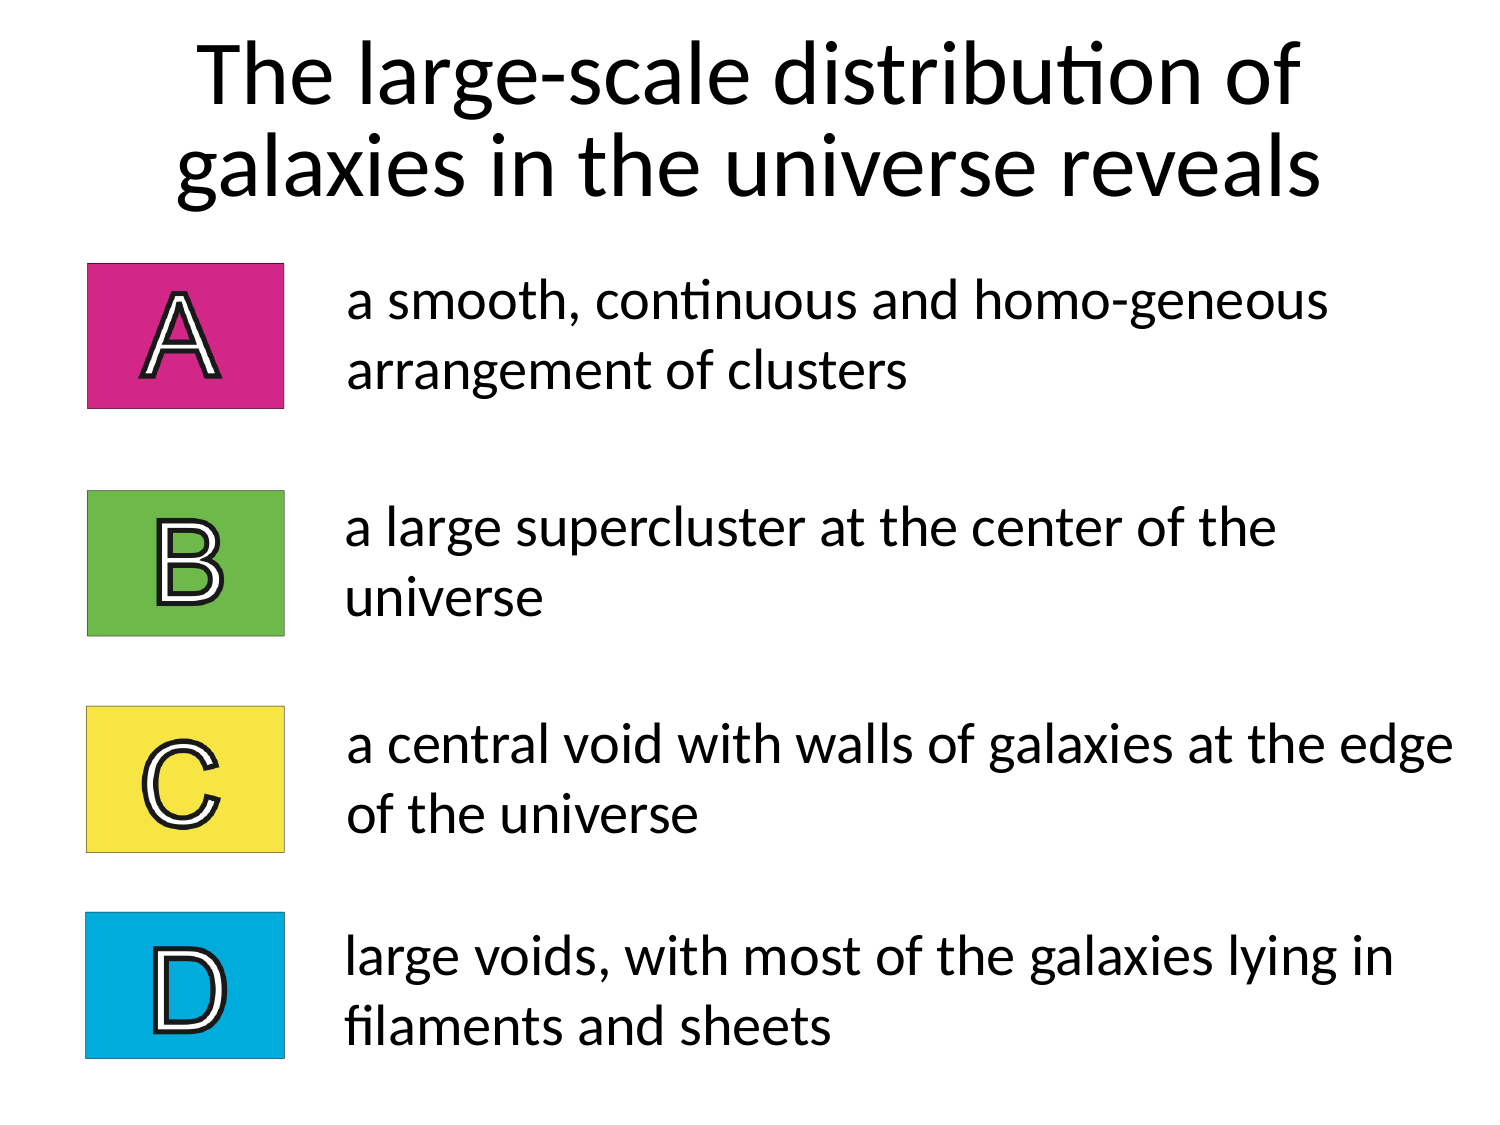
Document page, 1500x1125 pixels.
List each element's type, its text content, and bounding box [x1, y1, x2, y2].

picture [85, 260, 286, 411]
text_box a central void with walls of galaxies at the edge of the universe [331, 697, 1470, 853]
text_box a smooth, continuous and homo-geneous arrangement of clusters [331, 253, 1485, 409]
text_box large voids, with most of the galaxies lying in filaments and sheets [329, 909, 1480, 1065]
picture [85, 488, 286, 638]
picture [84, 704, 286, 854]
title The large-scale distribution of galaxies in the universe reveals [75, 0, 1425, 261]
text_box a large supercluster at the center of the universe [329, 481, 1368, 636]
picture [84, 910, 286, 1060]
